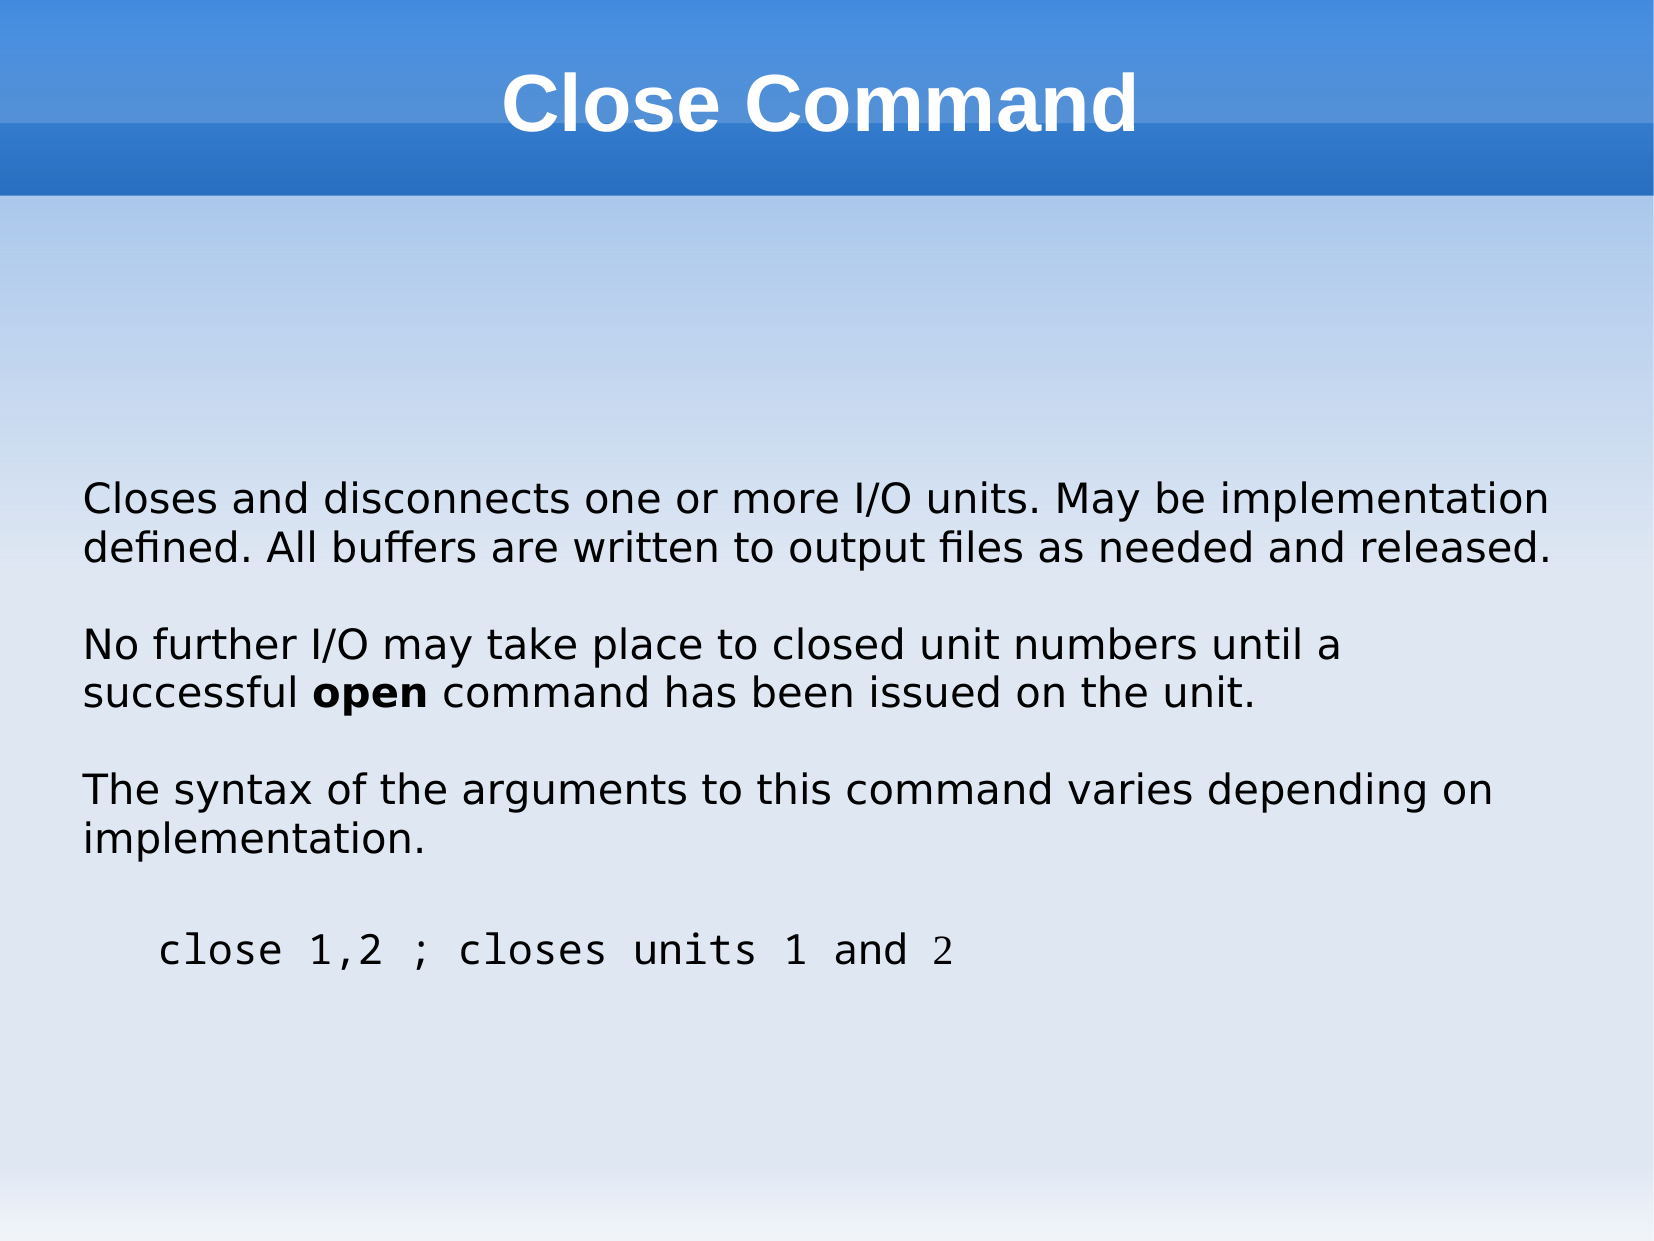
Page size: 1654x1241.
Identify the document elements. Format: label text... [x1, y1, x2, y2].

picture [0, 0, 1654, 1241]
list Closes and disconnects one or more I/O units. May be implementation defined. All buffers are written to output files as needed and released. No further I/O may take place to closed unit numbers until a successful open command has been issued on the unit. The syntax of the arguments to this command varies depending on implementation. close 1,2 ; closes units 1 and 2 [82, 290, 1571, 1109]
title Close Command [76, 0, 1565, 208]
